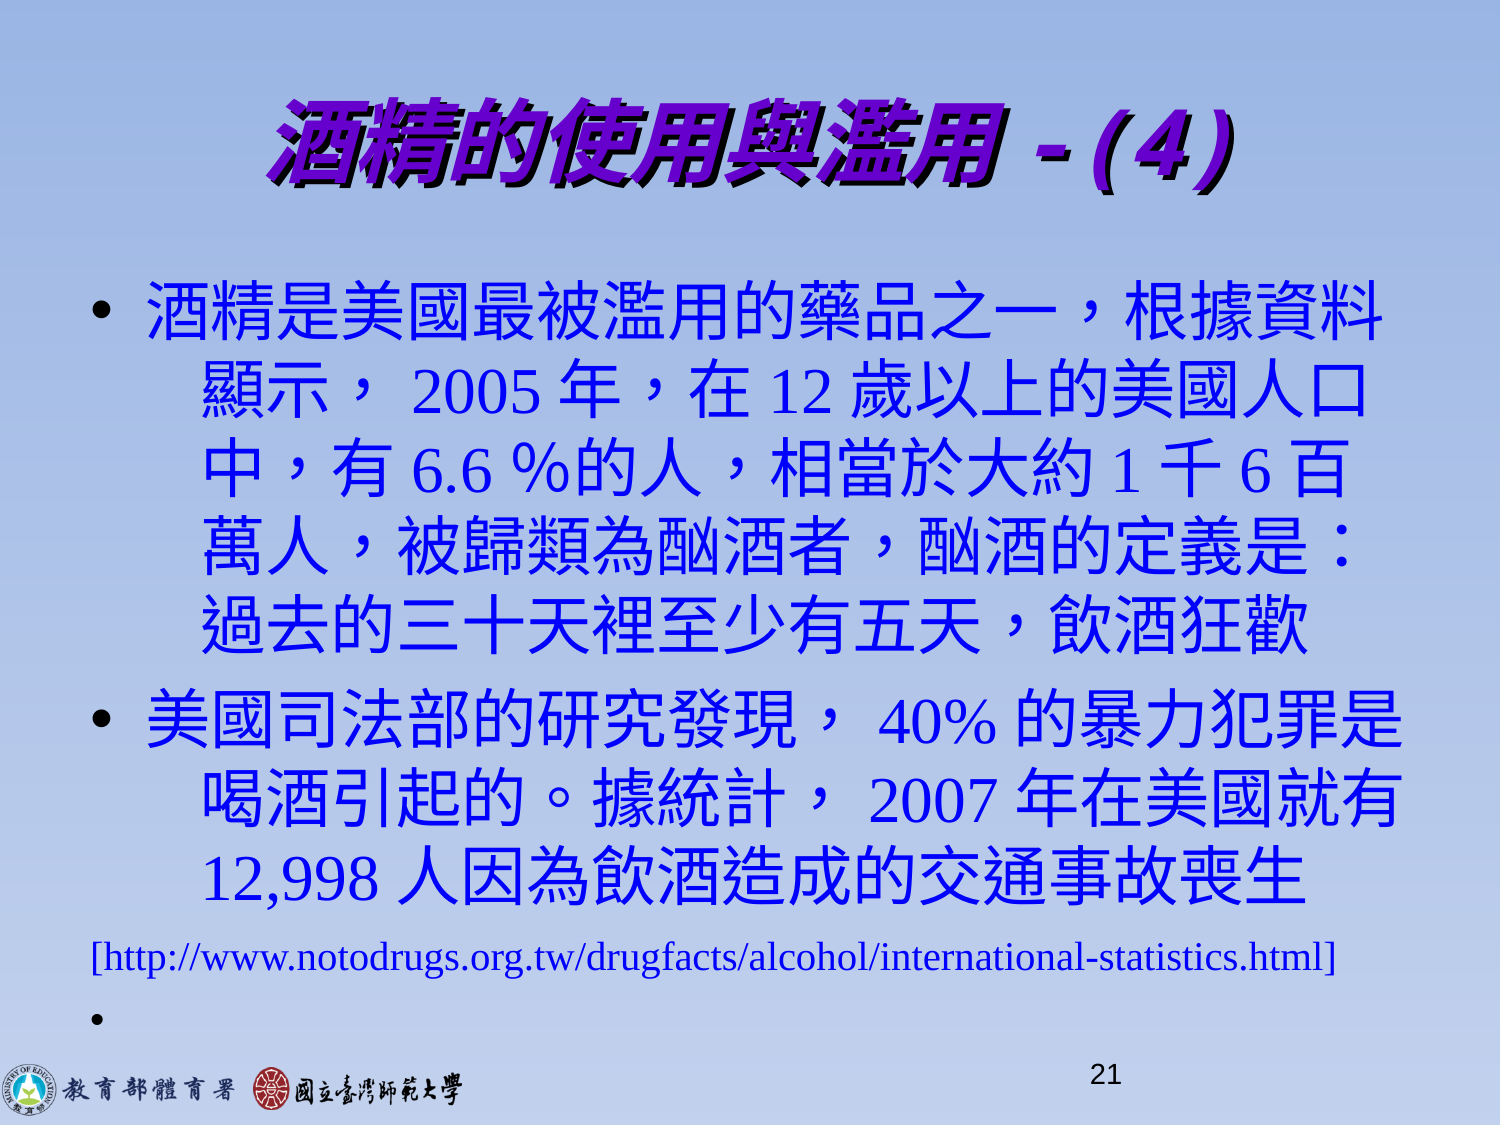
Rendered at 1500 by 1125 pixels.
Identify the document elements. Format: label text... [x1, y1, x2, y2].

text_box 21 [1074, 1042, 1426, 1103]
list 酒精是美國最被濫用的藥品之一，根據資料顯示，2005年，在12歲以上的美國人口中，有6.6％的人，相當於大約1千6百萬人，被歸類為酗酒者，酗酒的定義是：過去的三十天裡至少有五天，飲酒狂歡 美國司法部的研究發現，40%的暴力犯罪是喝酒引起的。據統計，2007年在美國就有12,998人因為飲酒造成的交通事故喪生 [http://www.notodrugs.org.tw/drugfacts/alcohol/international-statistics.html] [75, 262, 1426, 1005]
title 酒精的使用與濫用-(4) [75, 45, 1426, 233]
